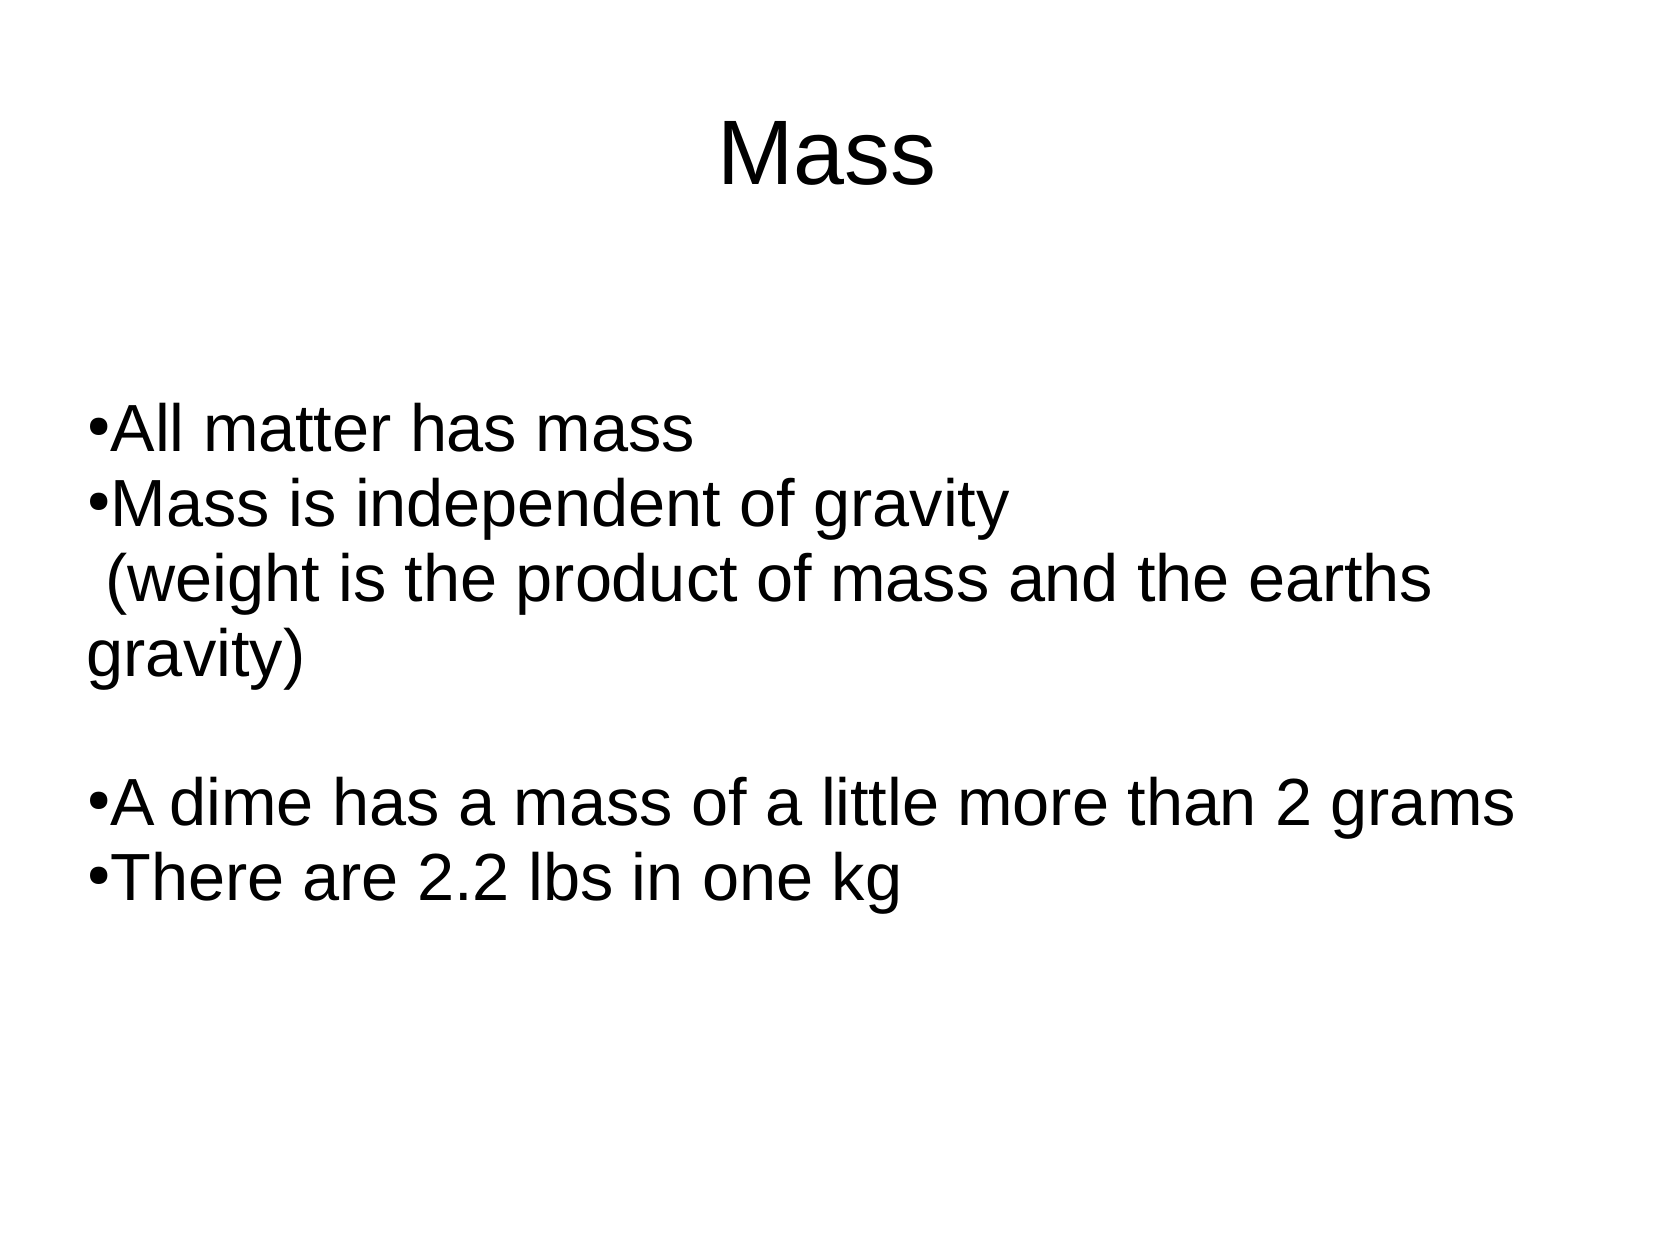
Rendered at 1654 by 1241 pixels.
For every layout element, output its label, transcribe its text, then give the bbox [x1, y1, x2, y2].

title Mass [82, 49, 1571, 257]
subtitle All matter has mass Mass is independent of gravity (weight is the product of mass and the earths gravity) A dime has a mass of a little more than 2 grams There are 2.2 lbs in one kg [86, 293, 1576, 1013]
